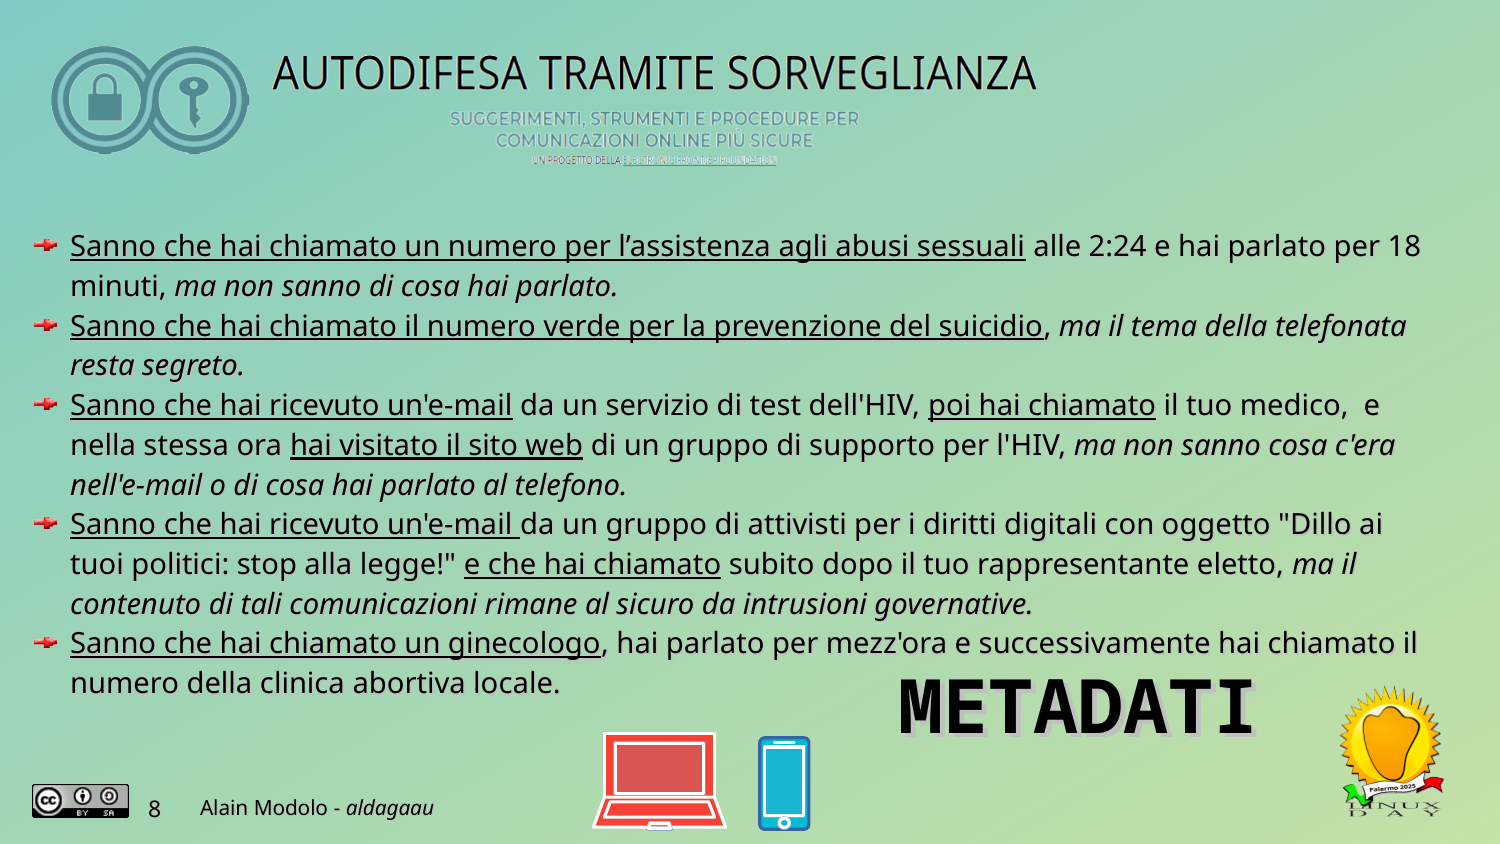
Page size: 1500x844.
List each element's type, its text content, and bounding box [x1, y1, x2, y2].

picture [32, 784, 129, 818]
picture [1233, 670, 1500, 844]
text_box METADATI [884, 646, 1308, 764]
text_box [593, 733, 726, 829]
picture [34, 637, 57, 648]
text_box [759, 737, 809, 830]
picture [272, 55, 1037, 166]
picture [51, 46, 249, 154]
text_box Sanno che hai chiamato un numero per l’assistenza agli abusi sessuali alle 2:24 e hai parlato per 18 minuti, ma non sanno di cosa hai parlato. Sanno che hai chiamato il numero verde per la prevenzione del suicidio, ma il tema della telefonata resta segreto. Sanno che hai ricevuto un'e-mail da un servizio di test dell'HIV, poi hai chiamato il tuo medico, e nella stessa ora hai visitato il sito web di un gruppo di supporto per l'HIV, ma non sanno cosa c'era nell'e-mail o di cosa hai parlato al telefono. Sanno che hai ricevuto un'e-mail da un gruppo di attivisti per i diritti digitali con oggetto "Dillo ai tuoi politici: stop alla legge!" e che hai chiamato subito dopo il tuo rappresentante eletto, ma il contenuto di tali comunicazioni rimane al sicuro da intrusioni governative. Sanno che hai chiamato un ginecologo, hai parlato per mezz'ora e successivamente hai chiamato il numero della clinica abortiva locale. [20, 217, 1456, 626]
